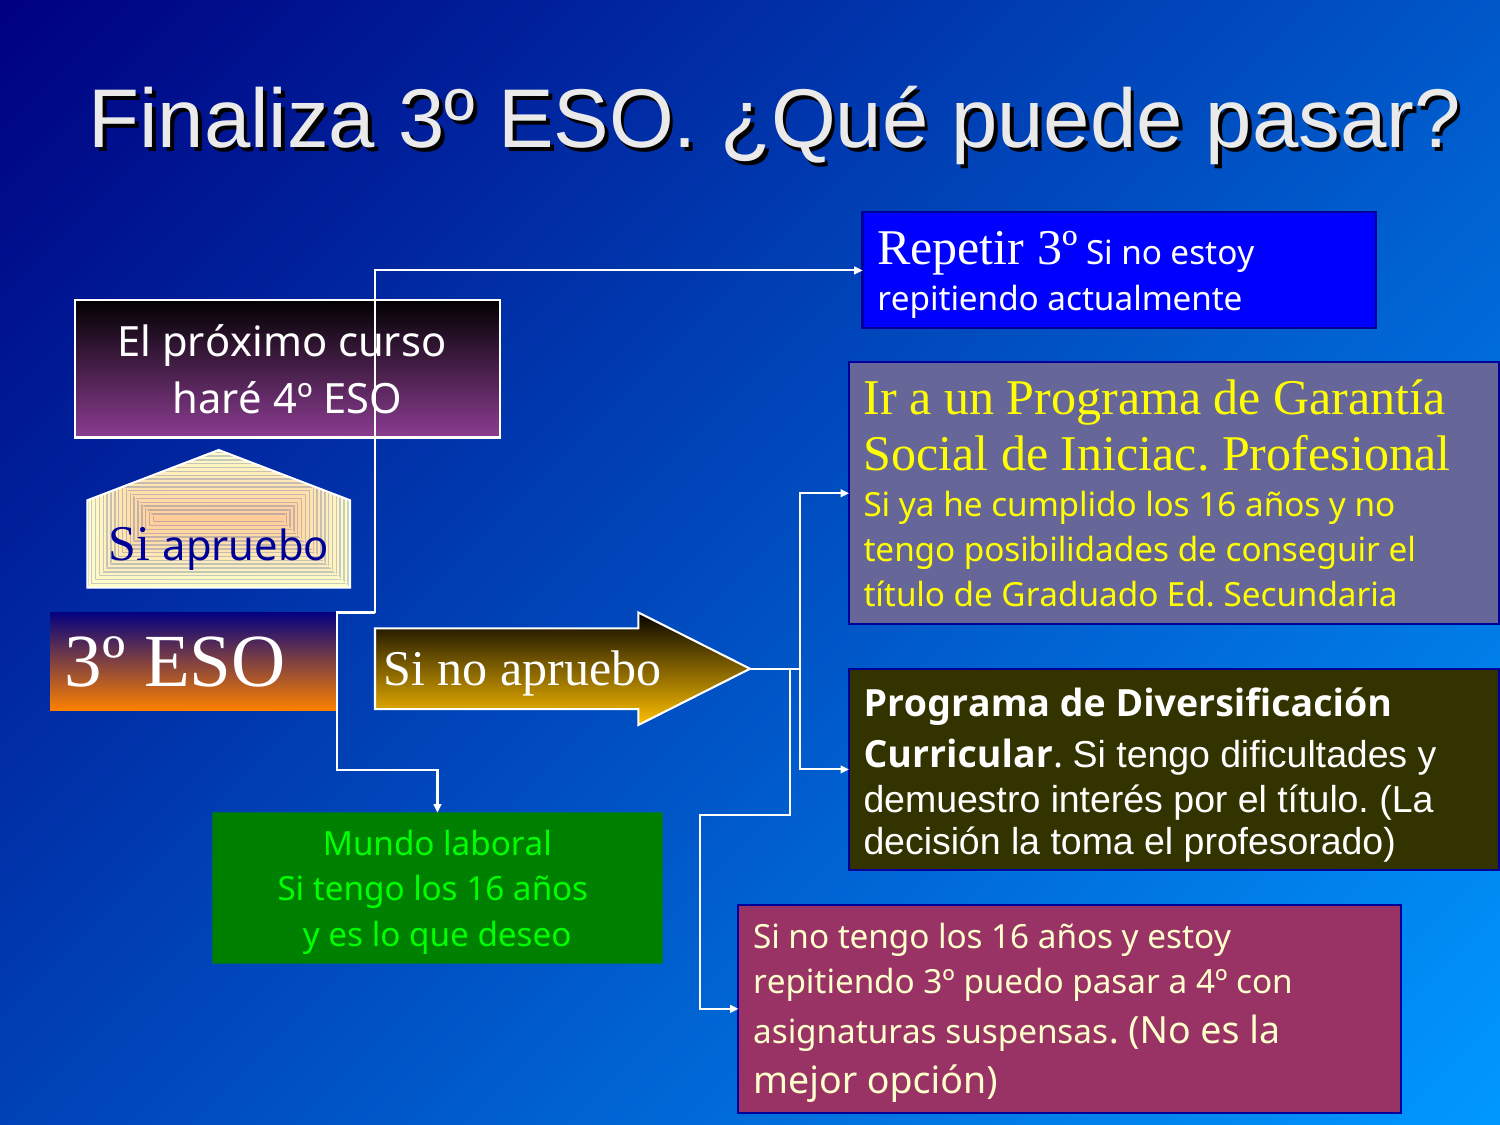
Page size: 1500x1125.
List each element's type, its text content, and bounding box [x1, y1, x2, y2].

text_box Si no tengo los 16 años y estoy repitiendo 3º puedo pasar a 4º con asignaturas suspensas. (No es la mejor opción) [738, 904, 1401, 1113]
text_box Ir a un Programa de Garantía Social de Iniciac. Profesional Si ya he cumplido los 16 años y no tengo posibilidades de conseguir el título de Graduado Ed. Secundaria [848, 362, 1499, 625]
text_box Finaliza 3º ESO. ¿Qué puede pasar? [49, 37, 1500, 201]
text_box Si no apruebo [375, 612, 750, 726]
text_box El próximo curso haré 4º ESO [376, 299, 500, 438]
text_box El próximo curso haré 4º ESO [74, 299, 374, 438]
text_box Repetir 3º Si no estoy repitiendo actualmente [862, 212, 1377, 329]
text_box Mundo laboral Si tengo los 16 años y es lo que deseo [212, 812, 663, 964]
text_box 3º ESO [50, 612, 337, 711]
text_box Programa de Diversificación Curricular. Si tengo dificultades y demuestro interés por el título. (La decisión la toma el profesorado) [848, 668, 1499, 871]
text_box Si apruebo [87, 450, 351, 588]
